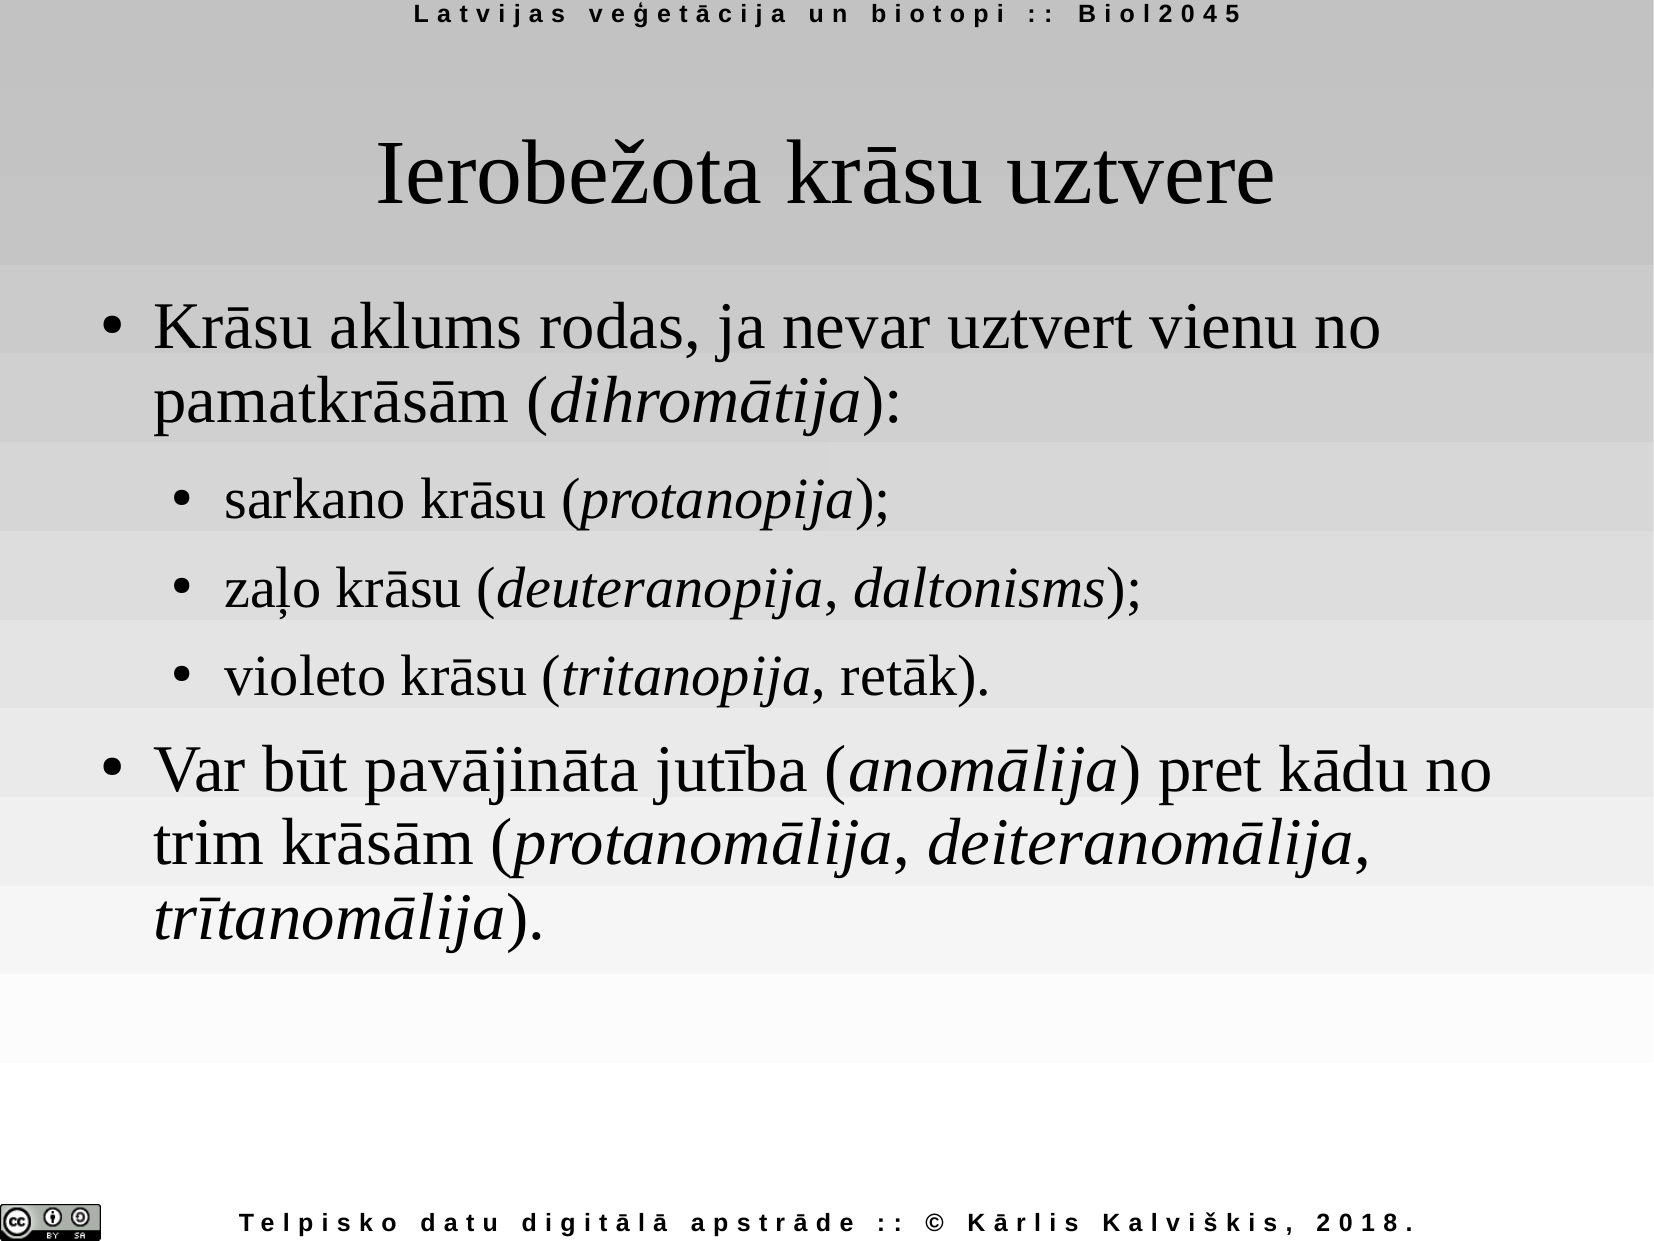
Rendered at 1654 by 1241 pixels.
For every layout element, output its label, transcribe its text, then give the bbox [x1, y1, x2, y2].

title Ierobežota krāsu uztvere [29, 49, 1625, 296]
list Krāsu aklums rodas, ja nevar uztvert vienu no pamatkrāsām (dihromātija): sarkano krāsu (protanopija); zaļo krāsu (deuteranopija, daltonisms); violeto krāsu (tritanopija, retāk). Var būt pavājināta jutība (anomālija) pret kādu no trim krāsām (protanomālija, deiteranomālija, trītanomālija). [82, 289, 1571, 1113]
picture [0, 0, 1654, 1241]
